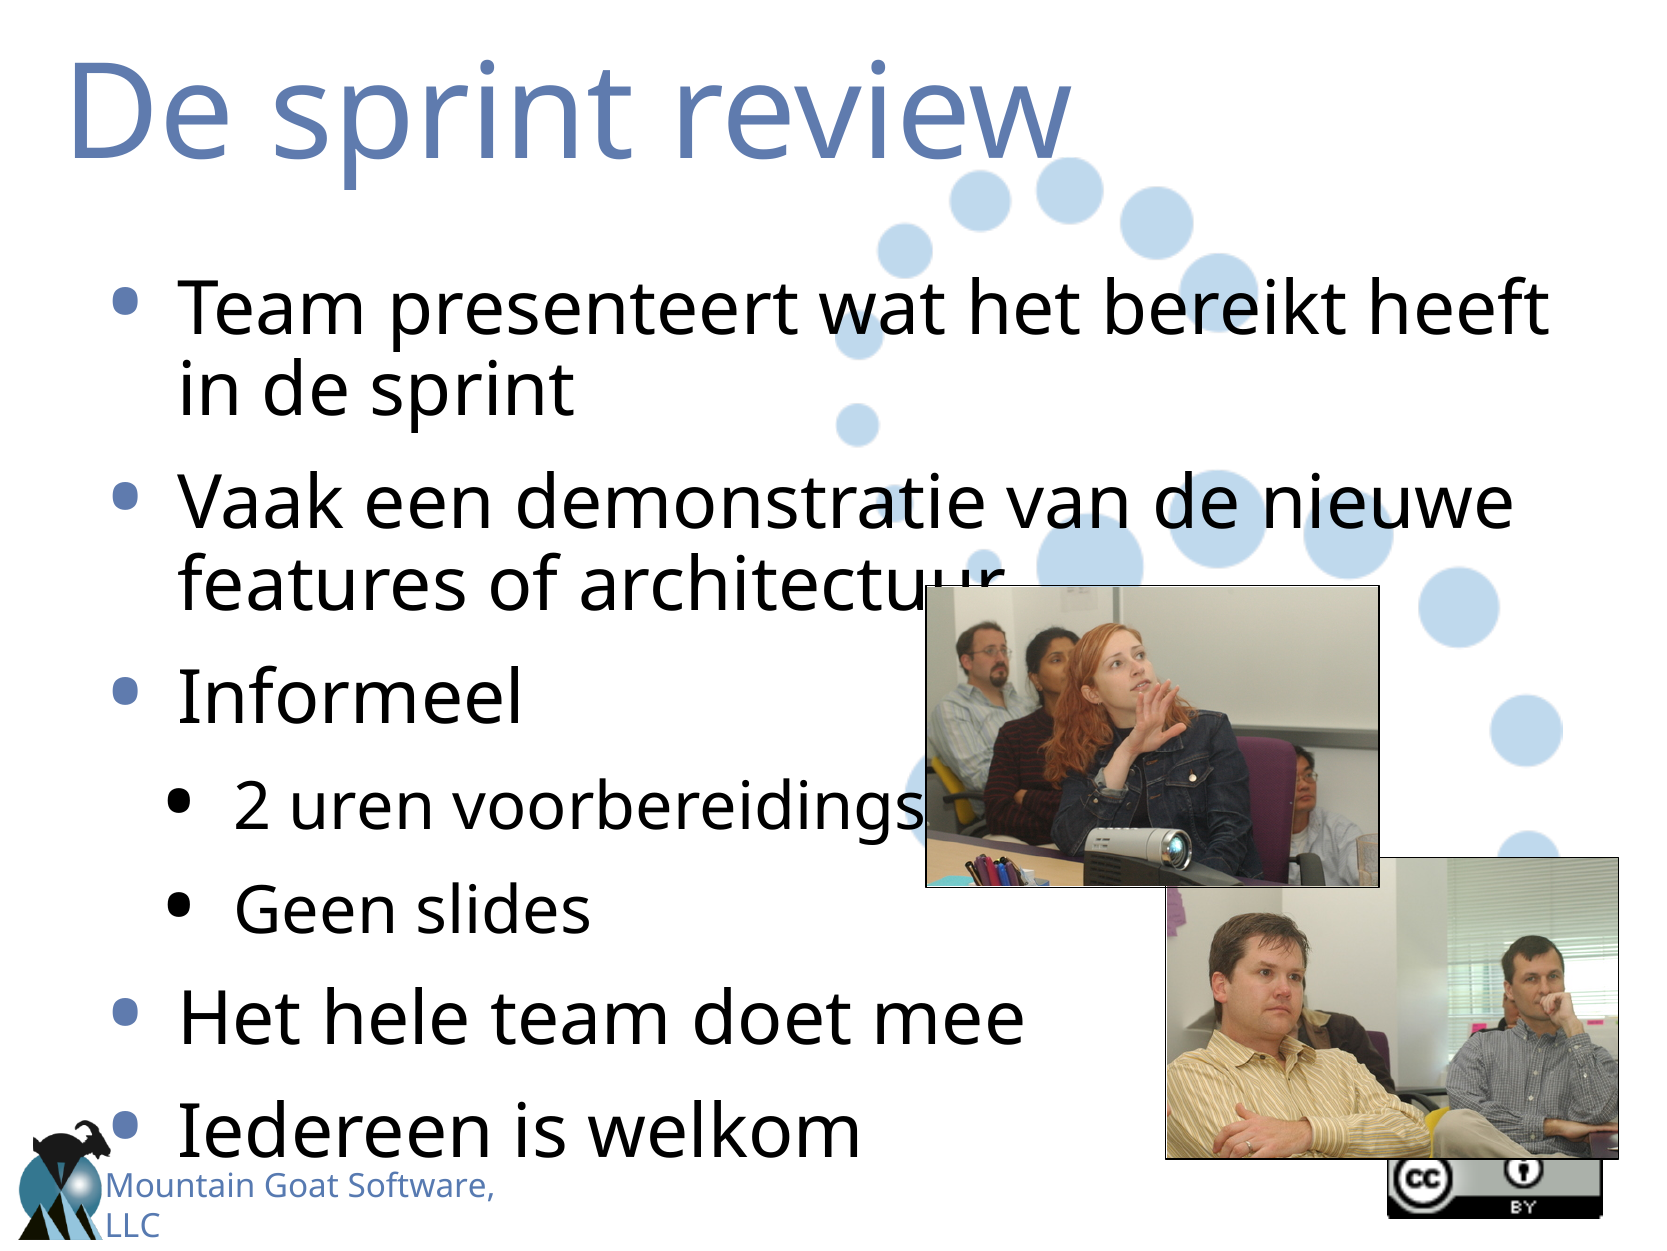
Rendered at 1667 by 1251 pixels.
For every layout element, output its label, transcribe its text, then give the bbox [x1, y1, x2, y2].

picture [835, 194, 1563, 262]
list Team presenteert wat het bereikt heeft in de sprint Vaak een demonstratie van de nieuwe features of architectuur Informeel 2 uren voorbereidingstijd Geen slides Het hele team doet mee Iedereen is welkom [56, 262, 1609, 1096]
title De sprint review [56, 18, 1609, 194]
picture [922, 583, 1620, 1219]
picture [18, 1120, 111, 1240]
